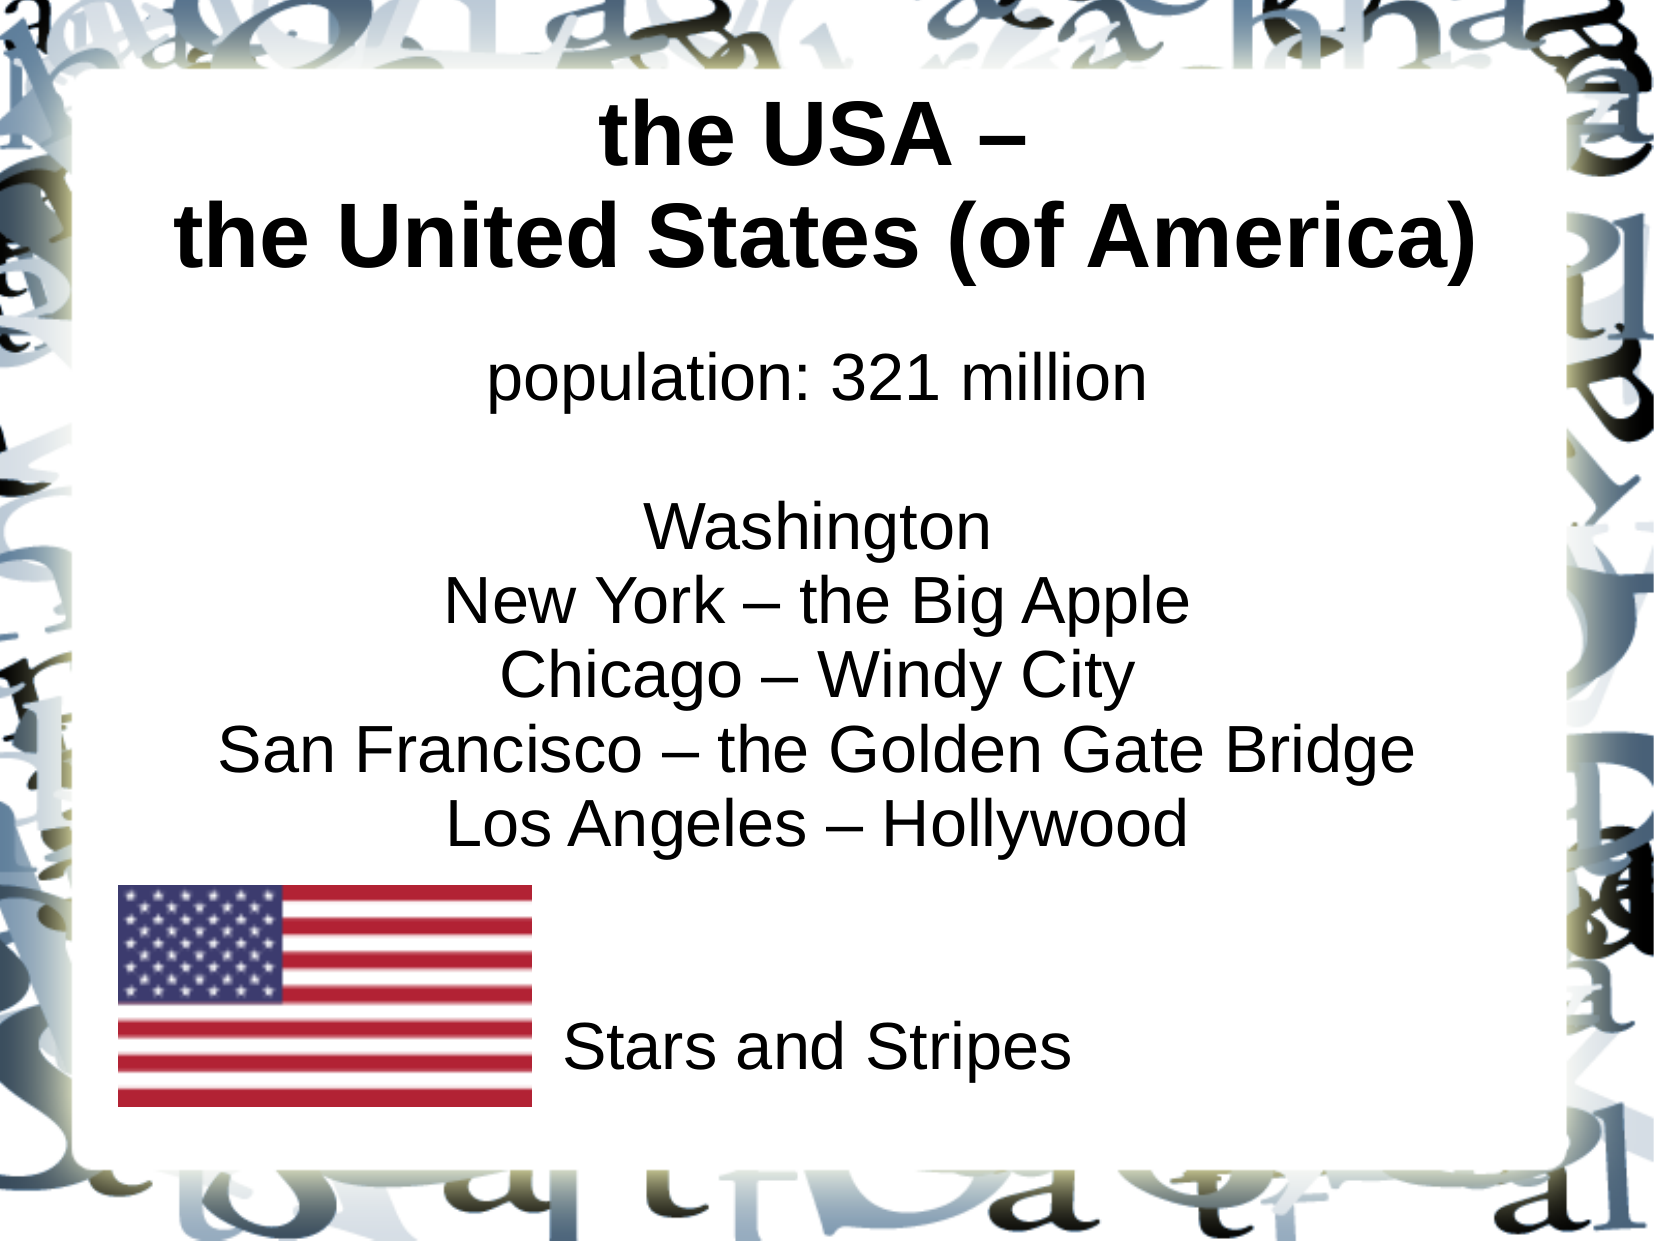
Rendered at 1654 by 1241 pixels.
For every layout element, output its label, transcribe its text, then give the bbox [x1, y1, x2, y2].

title the USA – the United States (of America) [82, 79, 1571, 286]
picture [0, 0, 1654, 1241]
subtitle population: 321 million Washington New York – the Big Apple Chicago – Windy City San Francisco – the Golden Gate Bridge Los Angeles – Hollywood Stars and Stripes [106, 321, 1530, 1021]
